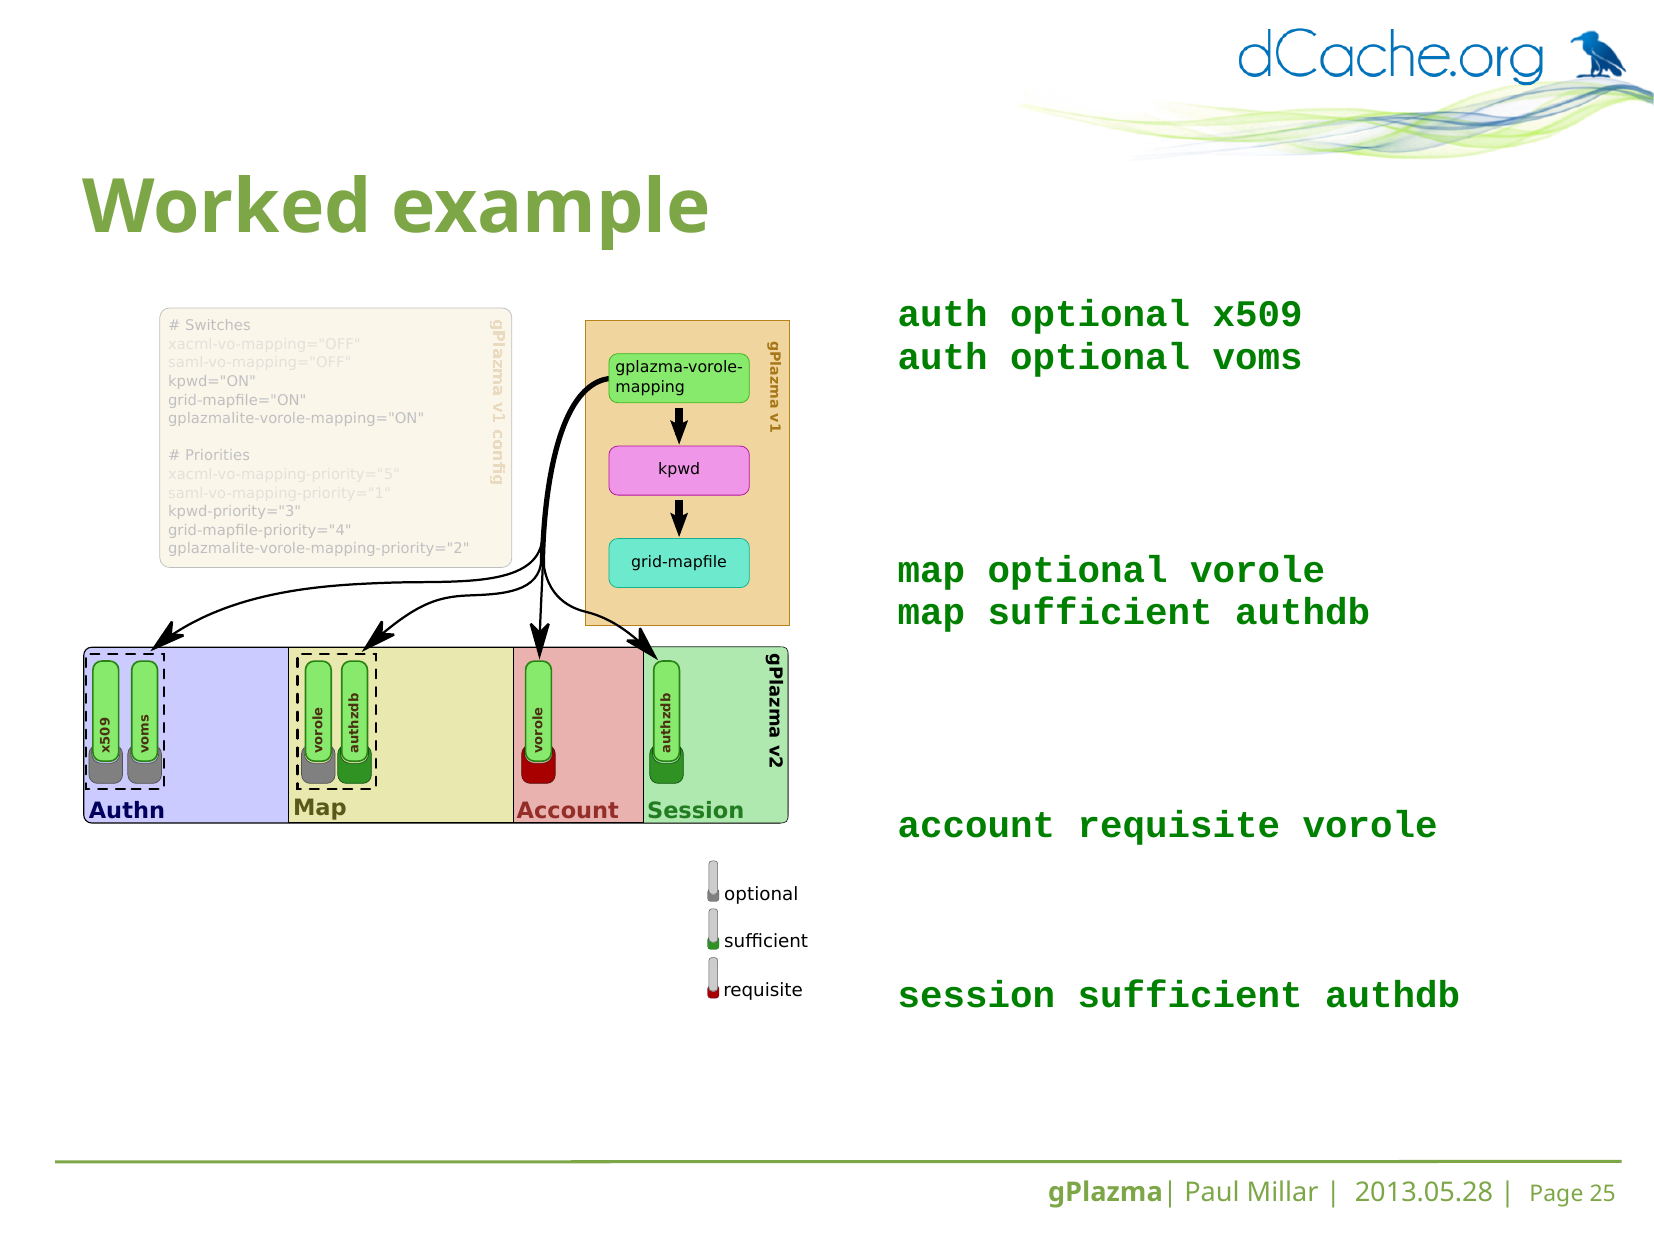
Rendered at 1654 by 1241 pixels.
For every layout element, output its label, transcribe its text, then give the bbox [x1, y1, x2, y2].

title Worked example [82, 155, 1605, 252]
picture [956, 16, 1654, 169]
text_box auth optional x509 auth optional voms map optional vorole map sufficient authdb account requisite vorole session sufficient authdb [882, 288, 1610, 1111]
picture [82, 307, 809, 1018]
